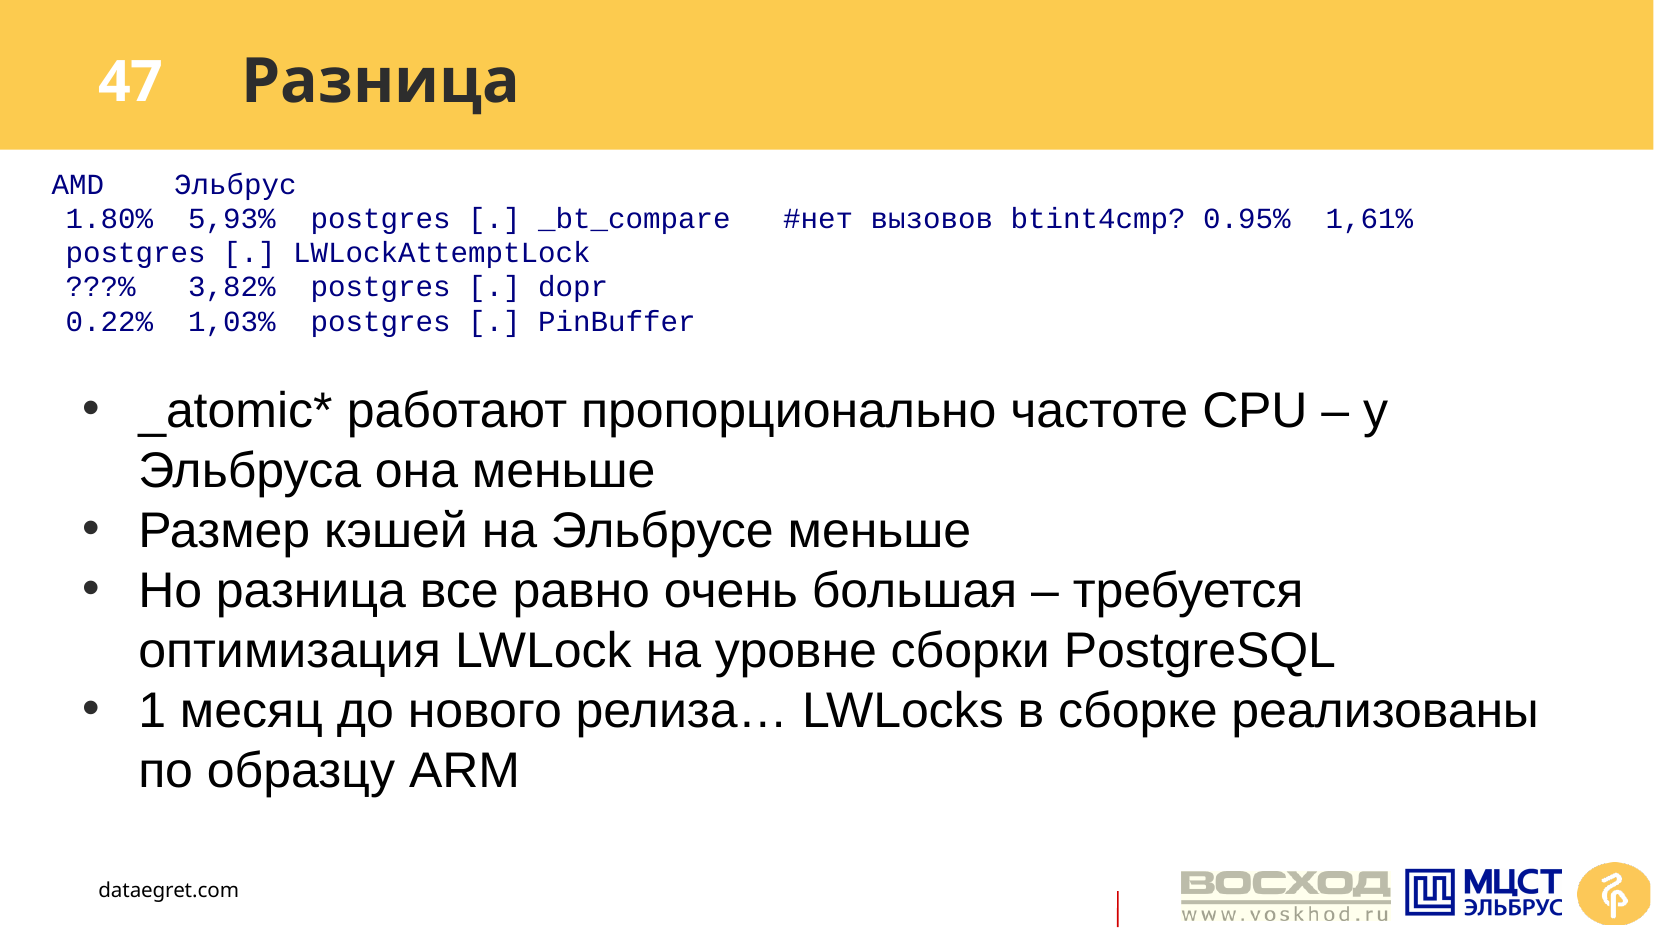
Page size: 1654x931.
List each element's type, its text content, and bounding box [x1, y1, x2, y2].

text_box 47 [83, 44, 216, 122]
picture [1577, 862, 1651, 925]
text_box _atomic* работают пропорционально частоте CPU – у Эльбруса она меньше Размер кэшей на Эльбрусе меньше Но разница все равно очень большая – требуется оптимизация LWLock на уровне сборки PostgreSQL 1 месяц до нового релиза… LWLocks в сборке реализованы по образцу ARM [67, 369, 1589, 805]
picture [1181, 871, 1391, 921]
list dataegret.com [83, 872, 889, 910]
text_box AMD Эльбрус 1.80% 5,93% postgres [.] _bt_compare #нет вызовов btint4cmp? 0.95% 1,61% postgres [.] LWLockAttemptLock ???% 3,82% postgres [.] dopr 0.22% 1,03% postgres [.] PinBuffer [0, 159, 1630, 381]
picture [1402, 868, 1562, 916]
title Разница [226, 44, 1569, 122]
